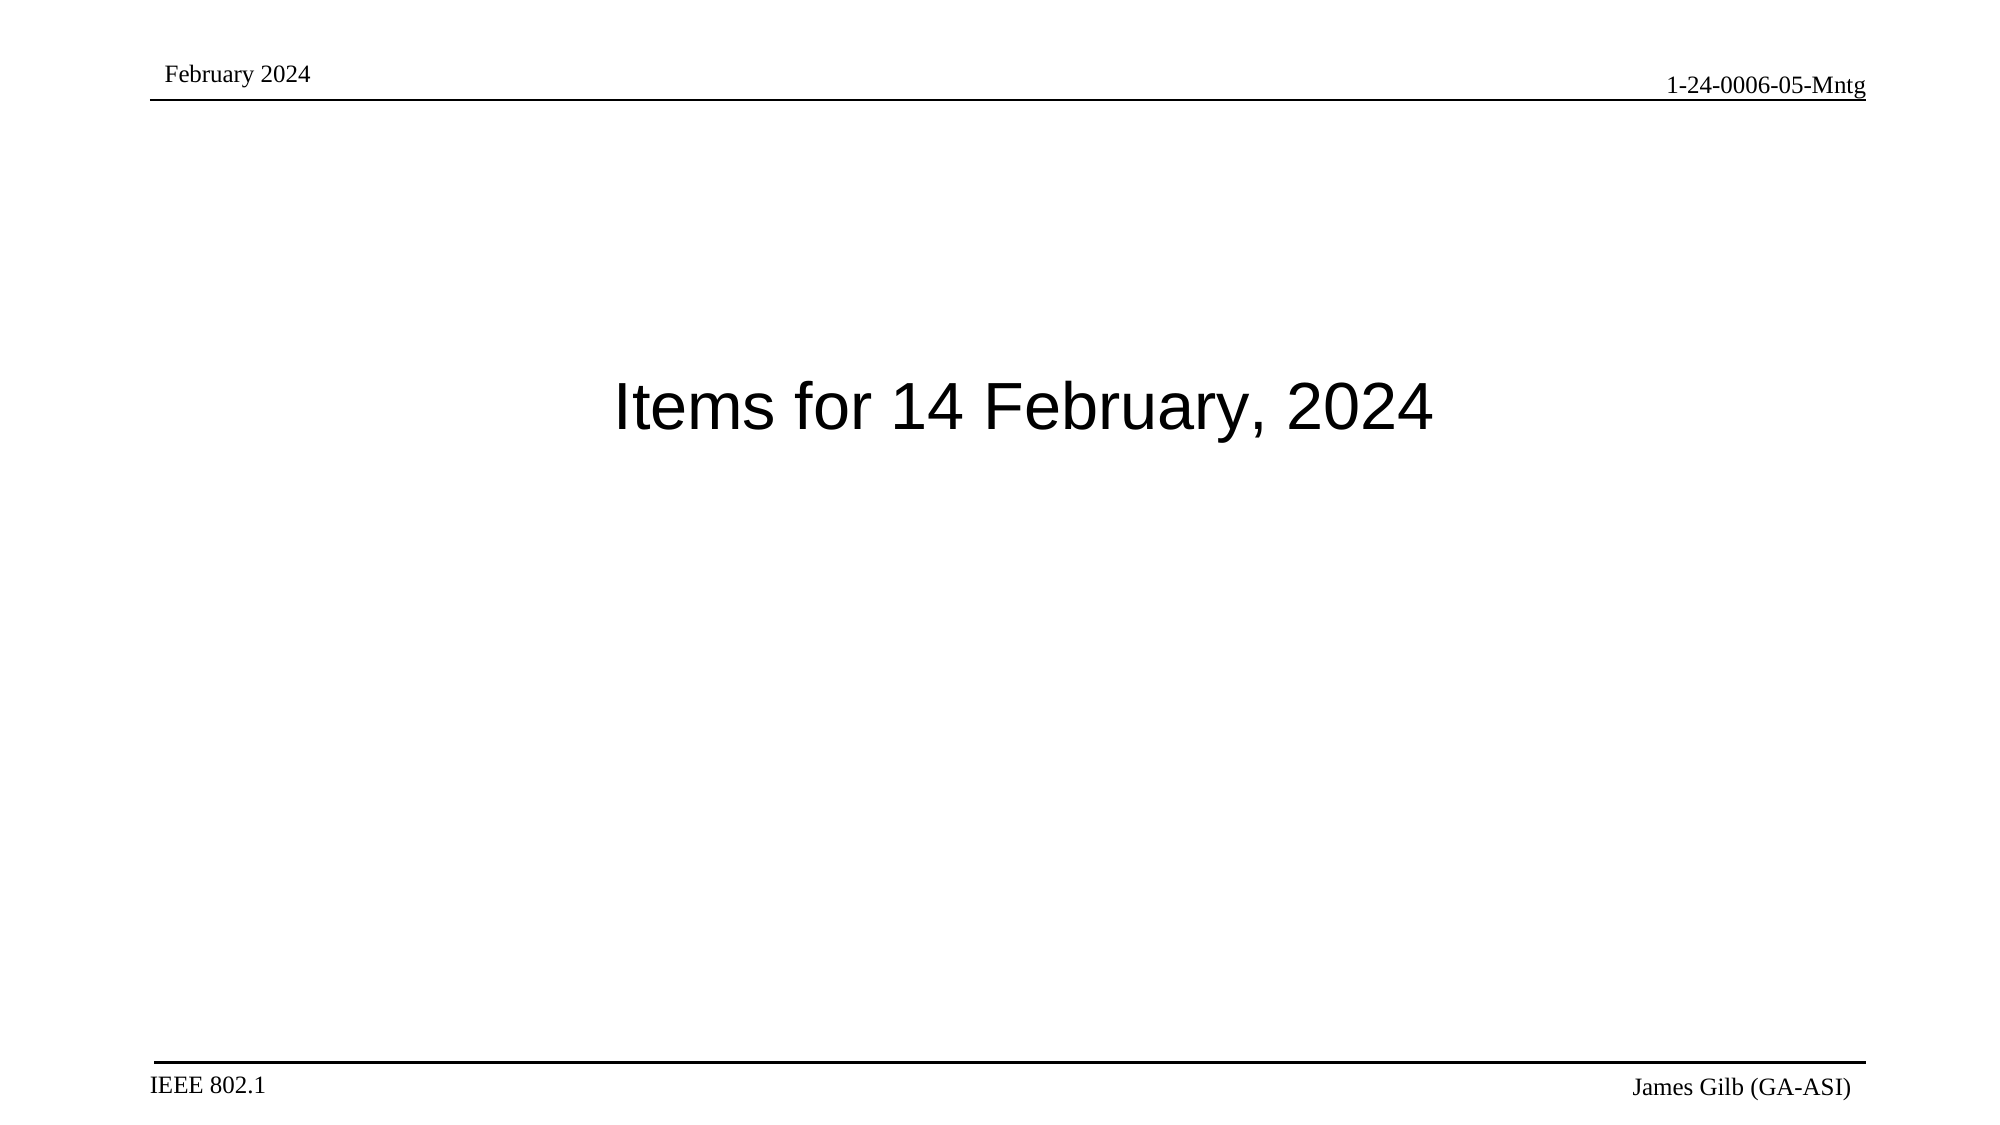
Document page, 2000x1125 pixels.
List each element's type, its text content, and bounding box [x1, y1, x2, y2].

subtitle Items for 14 February, 2024 [149, 112, 1900, 693]
